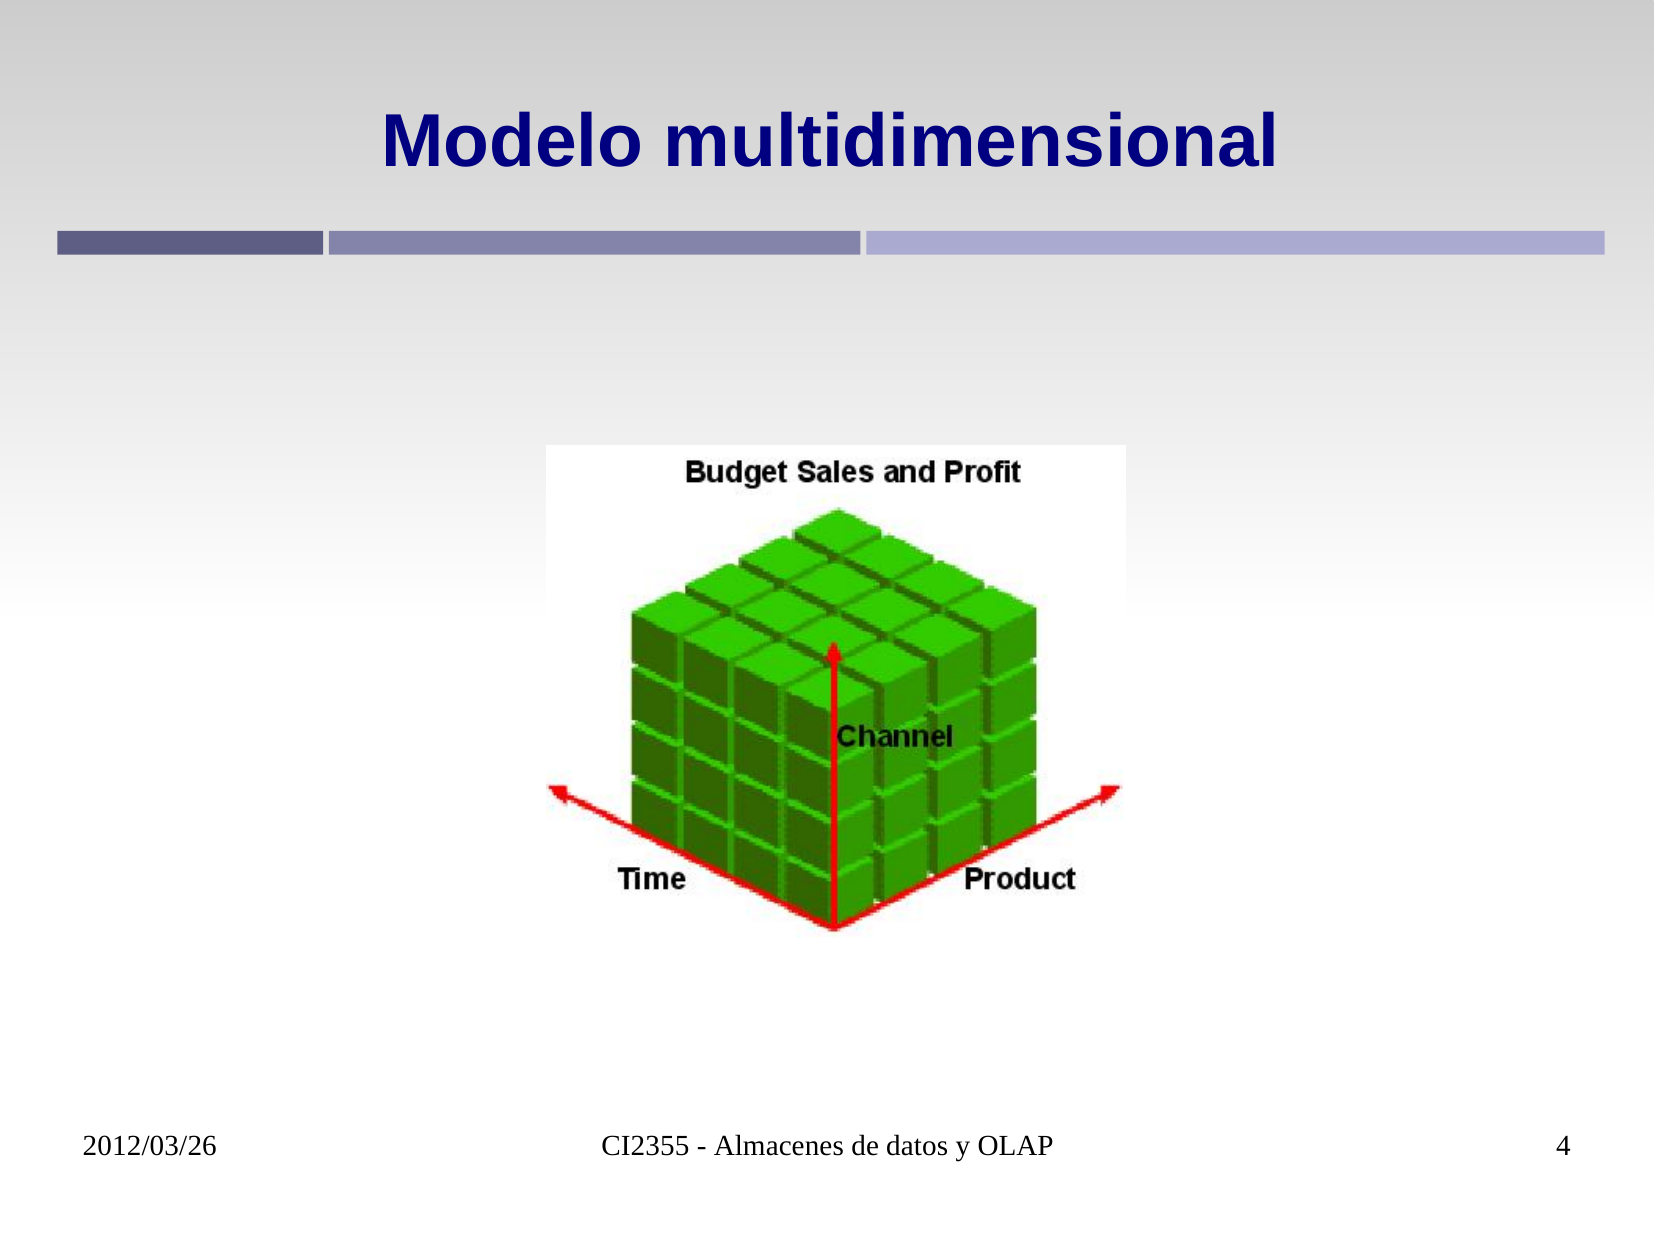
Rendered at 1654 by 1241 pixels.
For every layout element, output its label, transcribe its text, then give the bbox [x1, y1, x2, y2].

title Modelo multidimensional [86, 55, 1576, 226]
picture [546, 445, 1126, 938]
